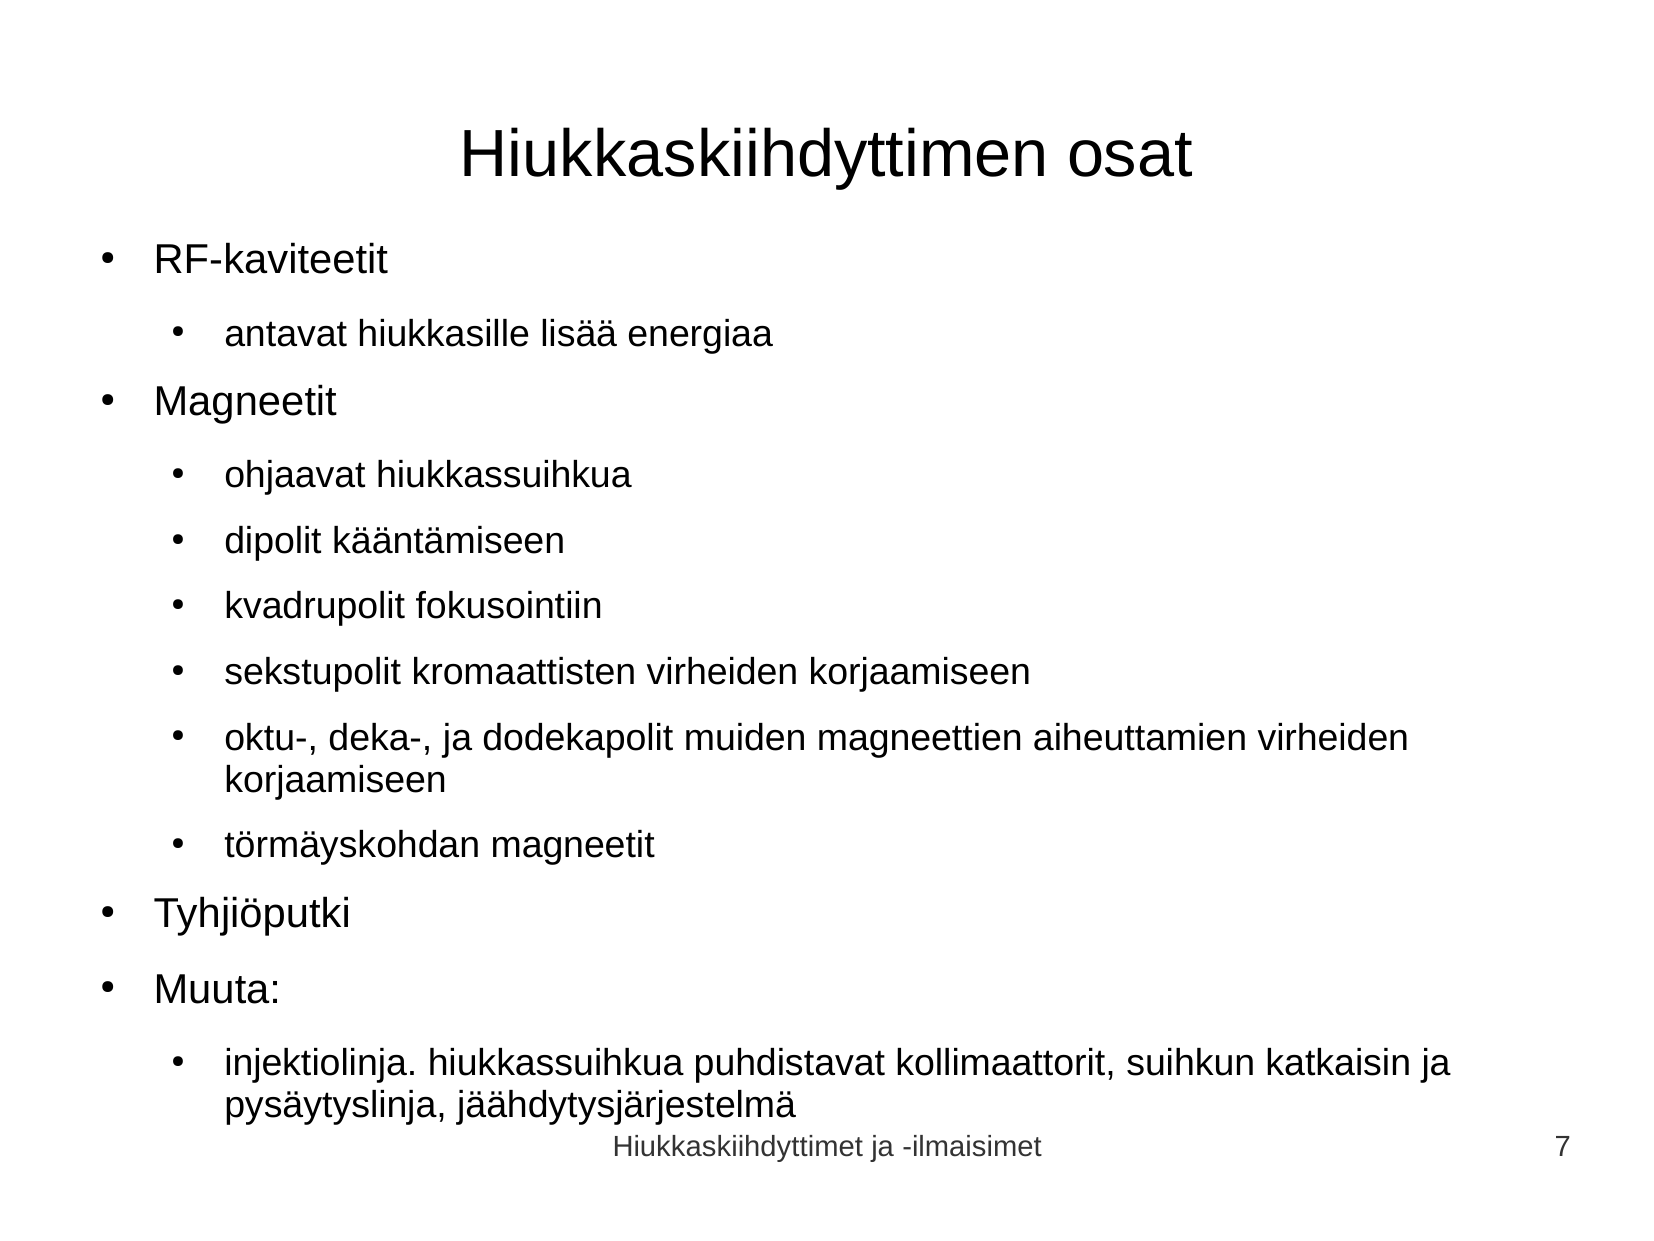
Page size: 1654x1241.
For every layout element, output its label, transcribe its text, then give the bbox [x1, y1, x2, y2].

list RF-kaviteetit antavat hiukkasille lisää energiaa Magneetit ohjaavat hiukkassuihkua dipolit kääntämiseen kvadrupolit fokusointiin sekstupolit kromaattisten virheiden korjaamiseen oktu-, deka-, ja dodekapolit muiden magneettien aiheuttamien virheiden korjaamiseen törmäyskohdan magneetit Tyhjiöputki Muuta: injektiolinja. hiukkassuihkua puhdistavat kollimaattorit, suihkun katkaisin ja pysäytyslinja, jäähdytysjärjestelmä [82, 236, 1571, 1128]
title Hiukkaskiihdyttimen osat [82, 49, 1571, 236]
